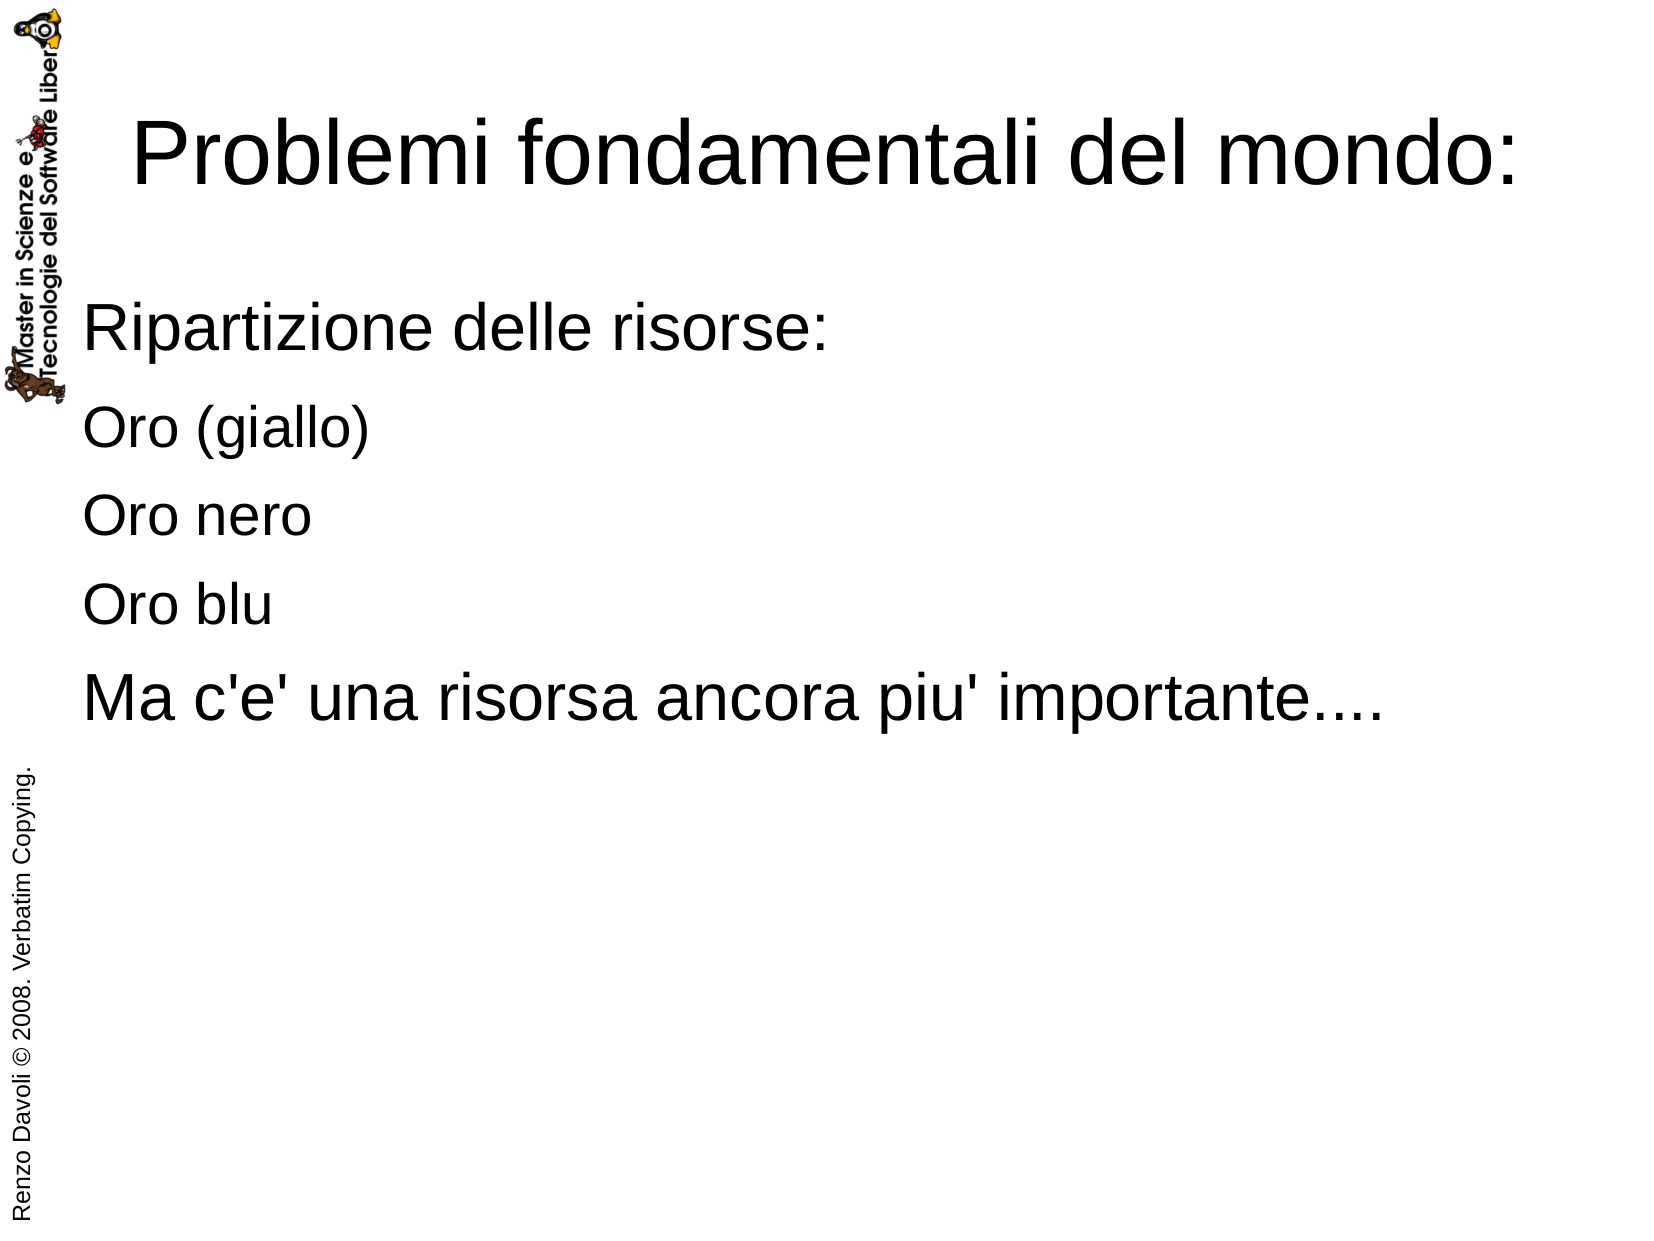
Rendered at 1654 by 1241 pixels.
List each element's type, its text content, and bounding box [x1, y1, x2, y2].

list Ripartizione delle risorse: Oro (giallo) Oro nero Oro blu Ma c'e' una risorsa ancora piu' importante.... [82, 290, 1571, 1109]
title Problemi fondamentali del mondo: [82, 49, 1571, 257]
picture [1, 2, 69, 413]
